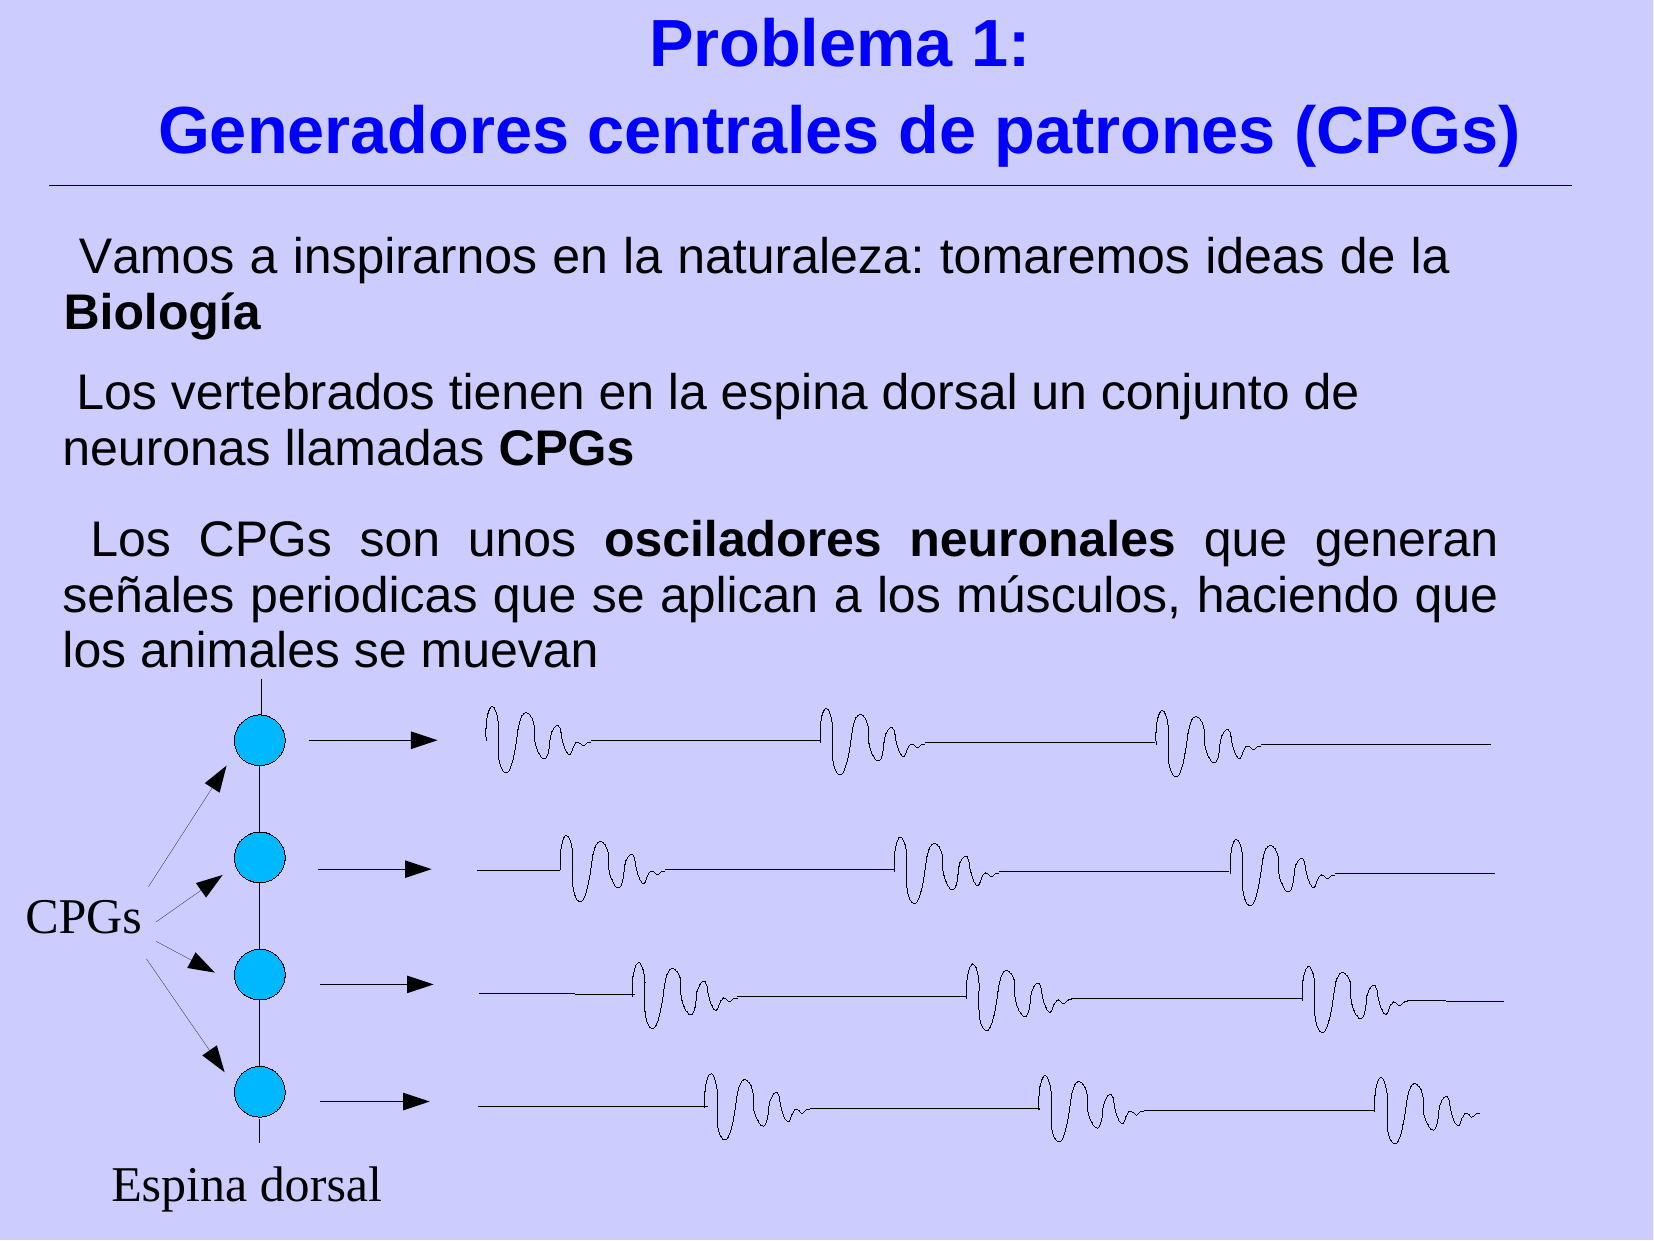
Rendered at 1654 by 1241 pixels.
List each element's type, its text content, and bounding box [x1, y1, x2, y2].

text_box [234, 832, 286, 883]
text_box Los vertebrados tienen en la espina dorsal un conjunto de neuronas llamadas CPGs Los CPGs son unos osciladores neuronales que generan señales periodicas que se aplican a los músculos, haciendo que los animales se muevan [62, 364, 1554, 679]
text_box [234, 949, 286, 1000]
text_box Vamos a inspirarnos en la naturaleza: tomaremos ideas de la Biología [63, 228, 1468, 340]
text_box Espina dorsal [111, 1156, 440, 1215]
text_box [234, 1066, 286, 1118]
title Problema 1: Generadores centrales de patrones (CPGs) [112, 0, 1568, 176]
text_box [234, 714, 286, 766]
text_box CPGs [25, 888, 153, 947]
